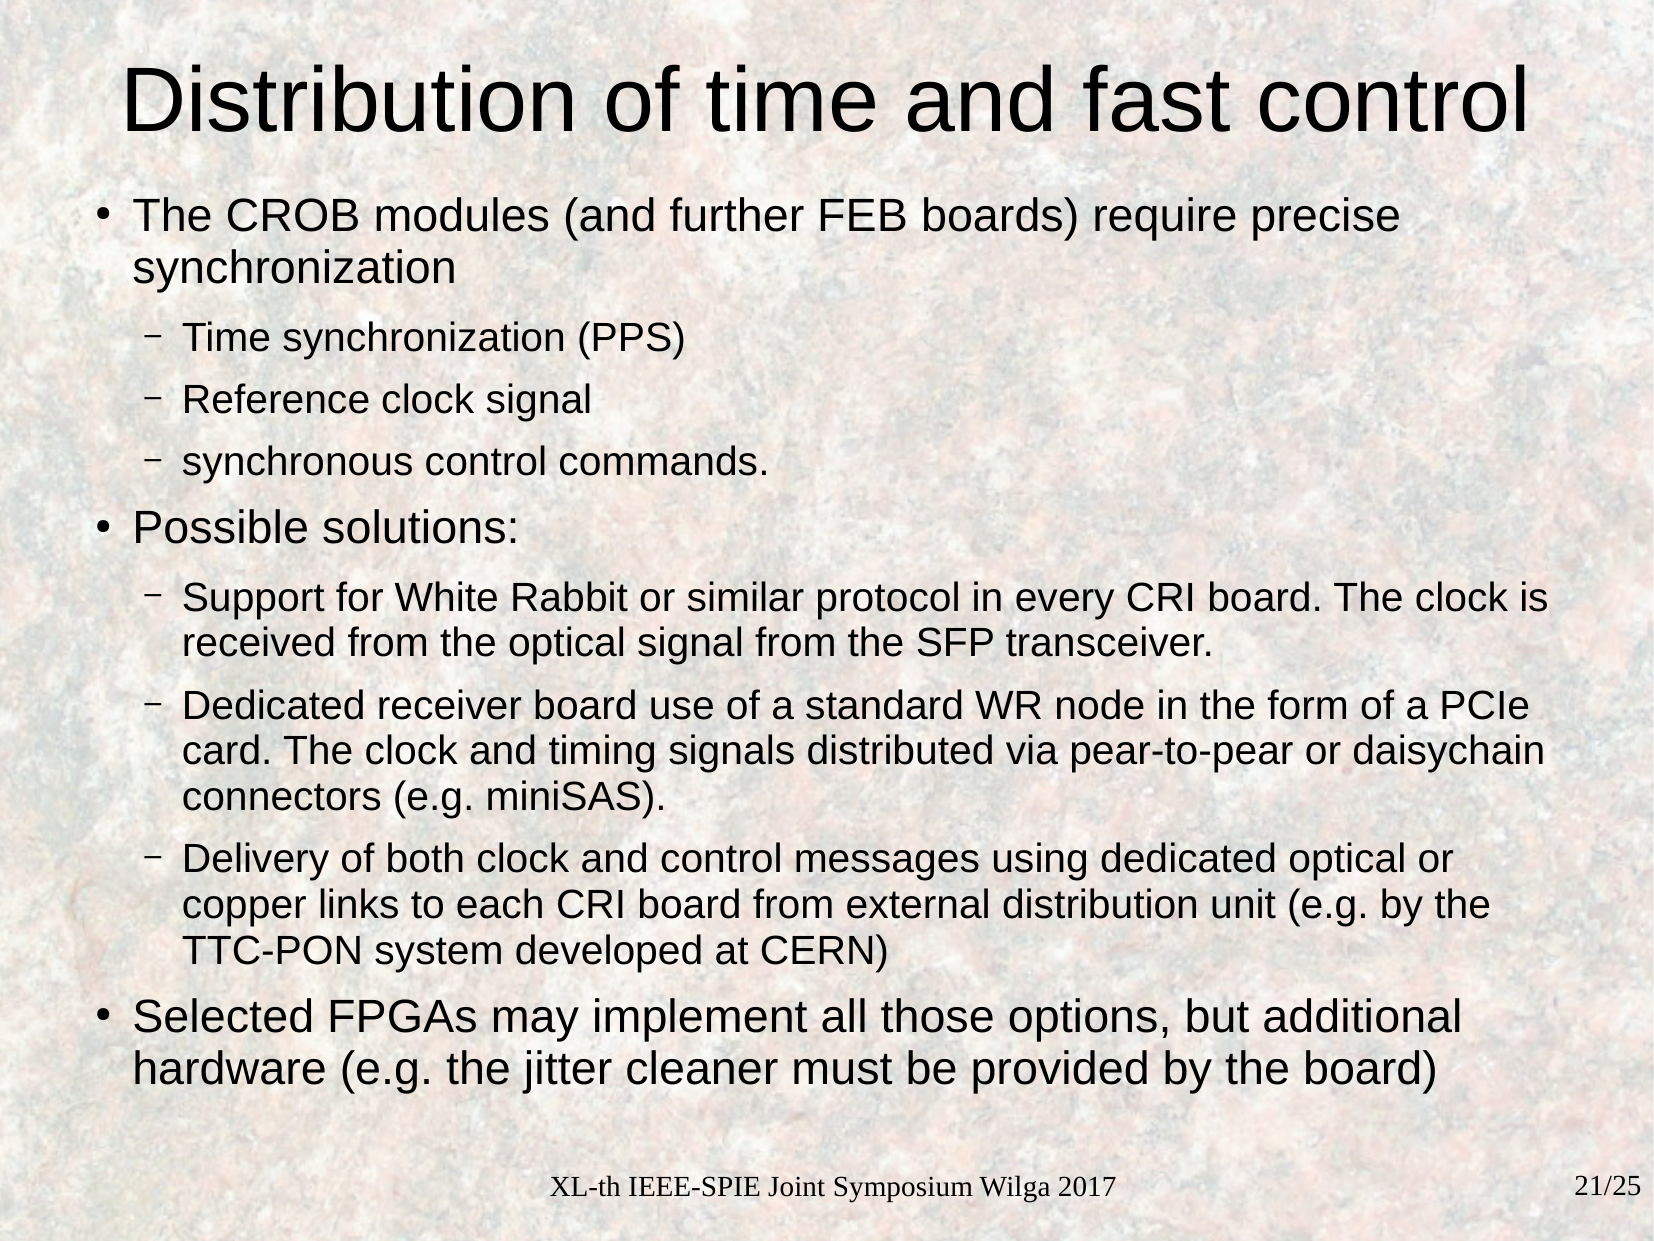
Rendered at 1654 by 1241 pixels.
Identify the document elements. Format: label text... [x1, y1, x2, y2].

list The CROB modules (and further FEB boards) require precise synchronization Time synchronization (PPS) Reference clock signal synchronous control commands. Possible solutions: Support for White Rabbit or similar protocol in every CRI board. The clock is received from the optical signal from the SFP transceiver. Dedicated receiver board use of a standard WR node in the form of a PCIe card. The clock and timing signals distributed via pear-to-pear or daisychain connectors (e.g. miniSAS). Delivery of both clock and control messages using dedicated optical or copper links to each CRI board from external distribution unit (e.g. by the TTC-PON system developed at CERN) Selected FPGAs may implement all those options, but additional hardware (e.g. the jitter cleaner must be provided by the board) [82, 188, 1571, 1099]
title Distribution of time and fast control [82, 35, 1571, 164]
picture [0, 0, 1654, 1241]
